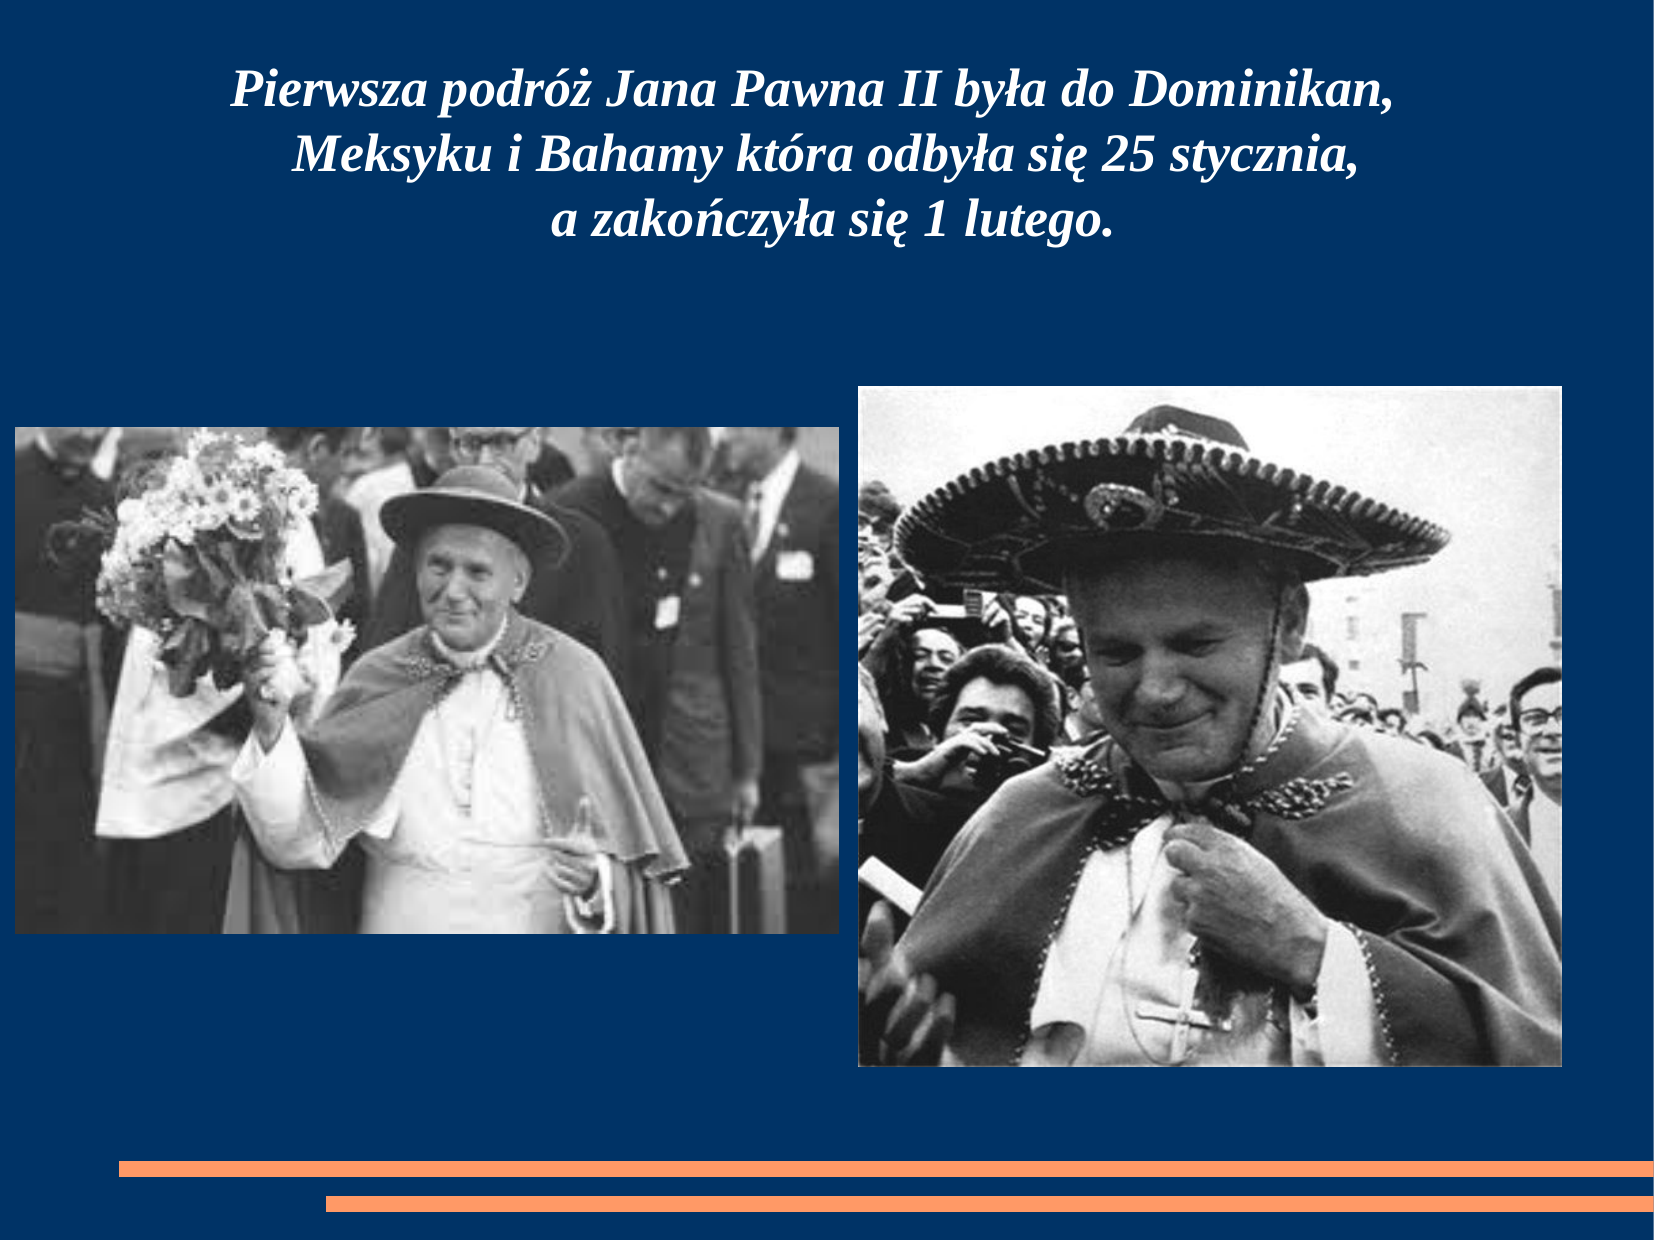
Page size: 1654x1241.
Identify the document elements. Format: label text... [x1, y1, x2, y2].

title Pierwsza podróż Jana Pawna II była do Dominikan, Meksyku i Bahamy która odbyła się 25 stycznia, a zakończyła się 1 lutego. [121, 46, 1534, 254]
picture [858, 386, 1562, 1067]
picture [15, 427, 839, 934]
